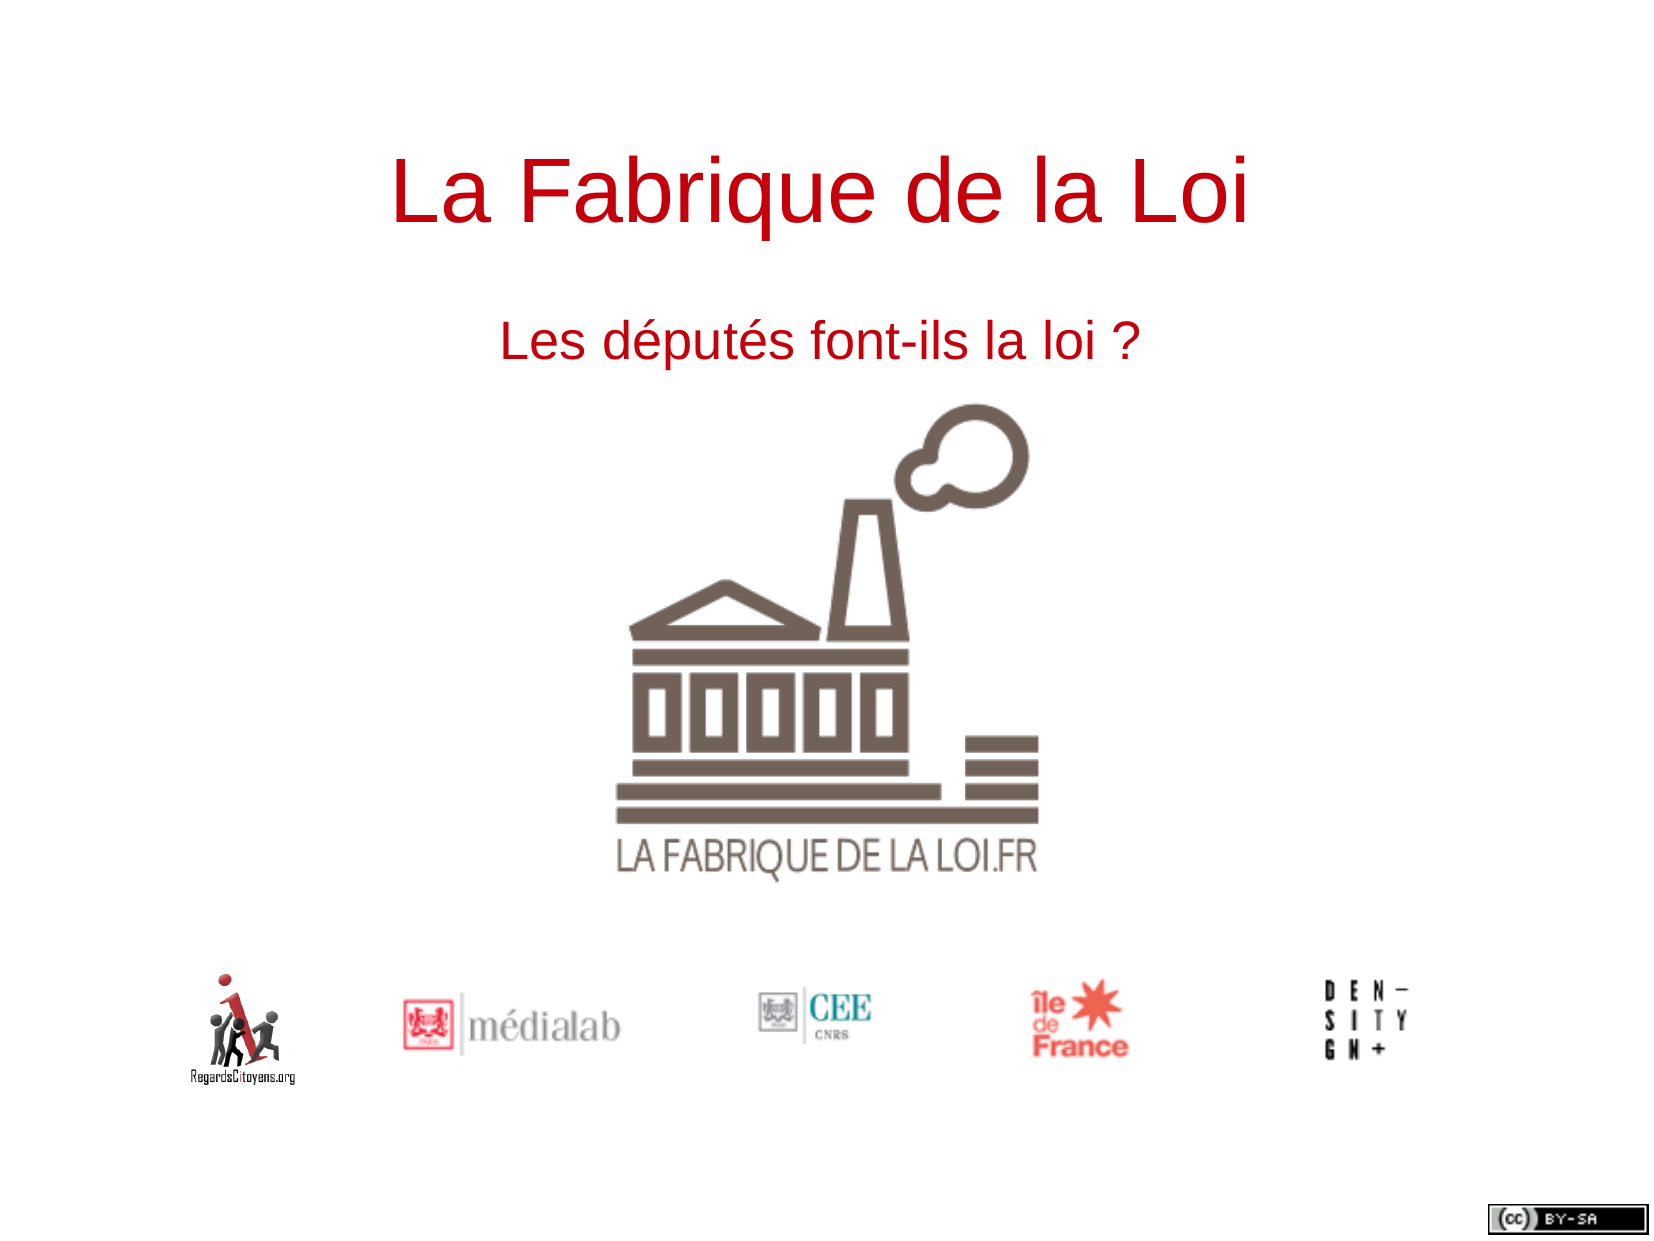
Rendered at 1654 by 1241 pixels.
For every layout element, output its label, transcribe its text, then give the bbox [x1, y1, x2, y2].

picture [1488, 1204, 1649, 1235]
picture [188, 968, 297, 1086]
picture [755, 968, 875, 1057]
picture [572, 383, 1081, 892]
title La Fabrique de la Loi Les députés font-ils la loi ? [76, 123, 1565, 443]
picture [400, 970, 626, 1075]
picture [1322, 968, 1413, 1073]
picture [1027, 968, 1134, 1073]
